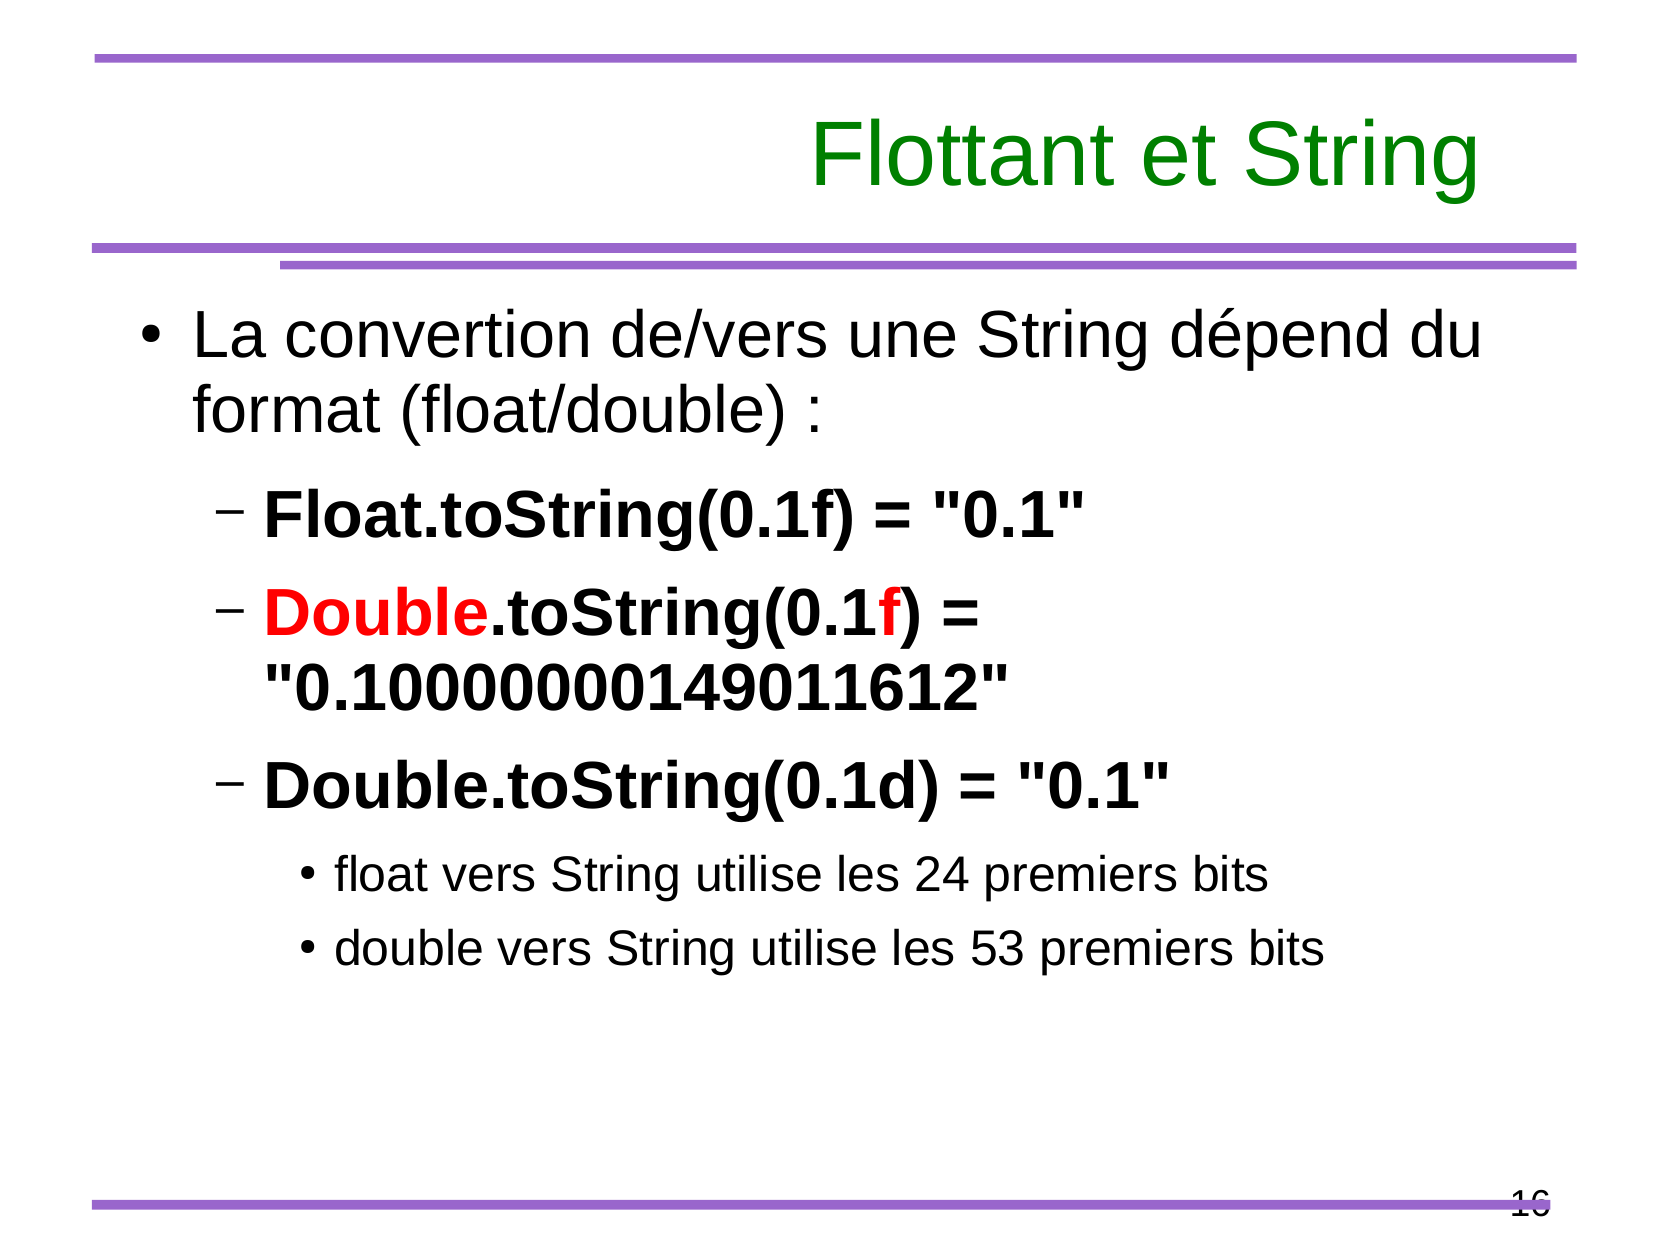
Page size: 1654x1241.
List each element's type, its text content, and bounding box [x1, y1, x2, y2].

title Flottant et String [121, 49, 1534, 257]
list La convertion de/vers une String dépend du format (float/double) : Float.toString(0.1f) = "0.1" Double.toString(0.1f) = "0.10000000149011612" Double.toString(0.1d) = "0.1" float vers String utilise les 24 premiers bits double vers String utilise les 53 premiers bits [121, 297, 1534, 1168]
